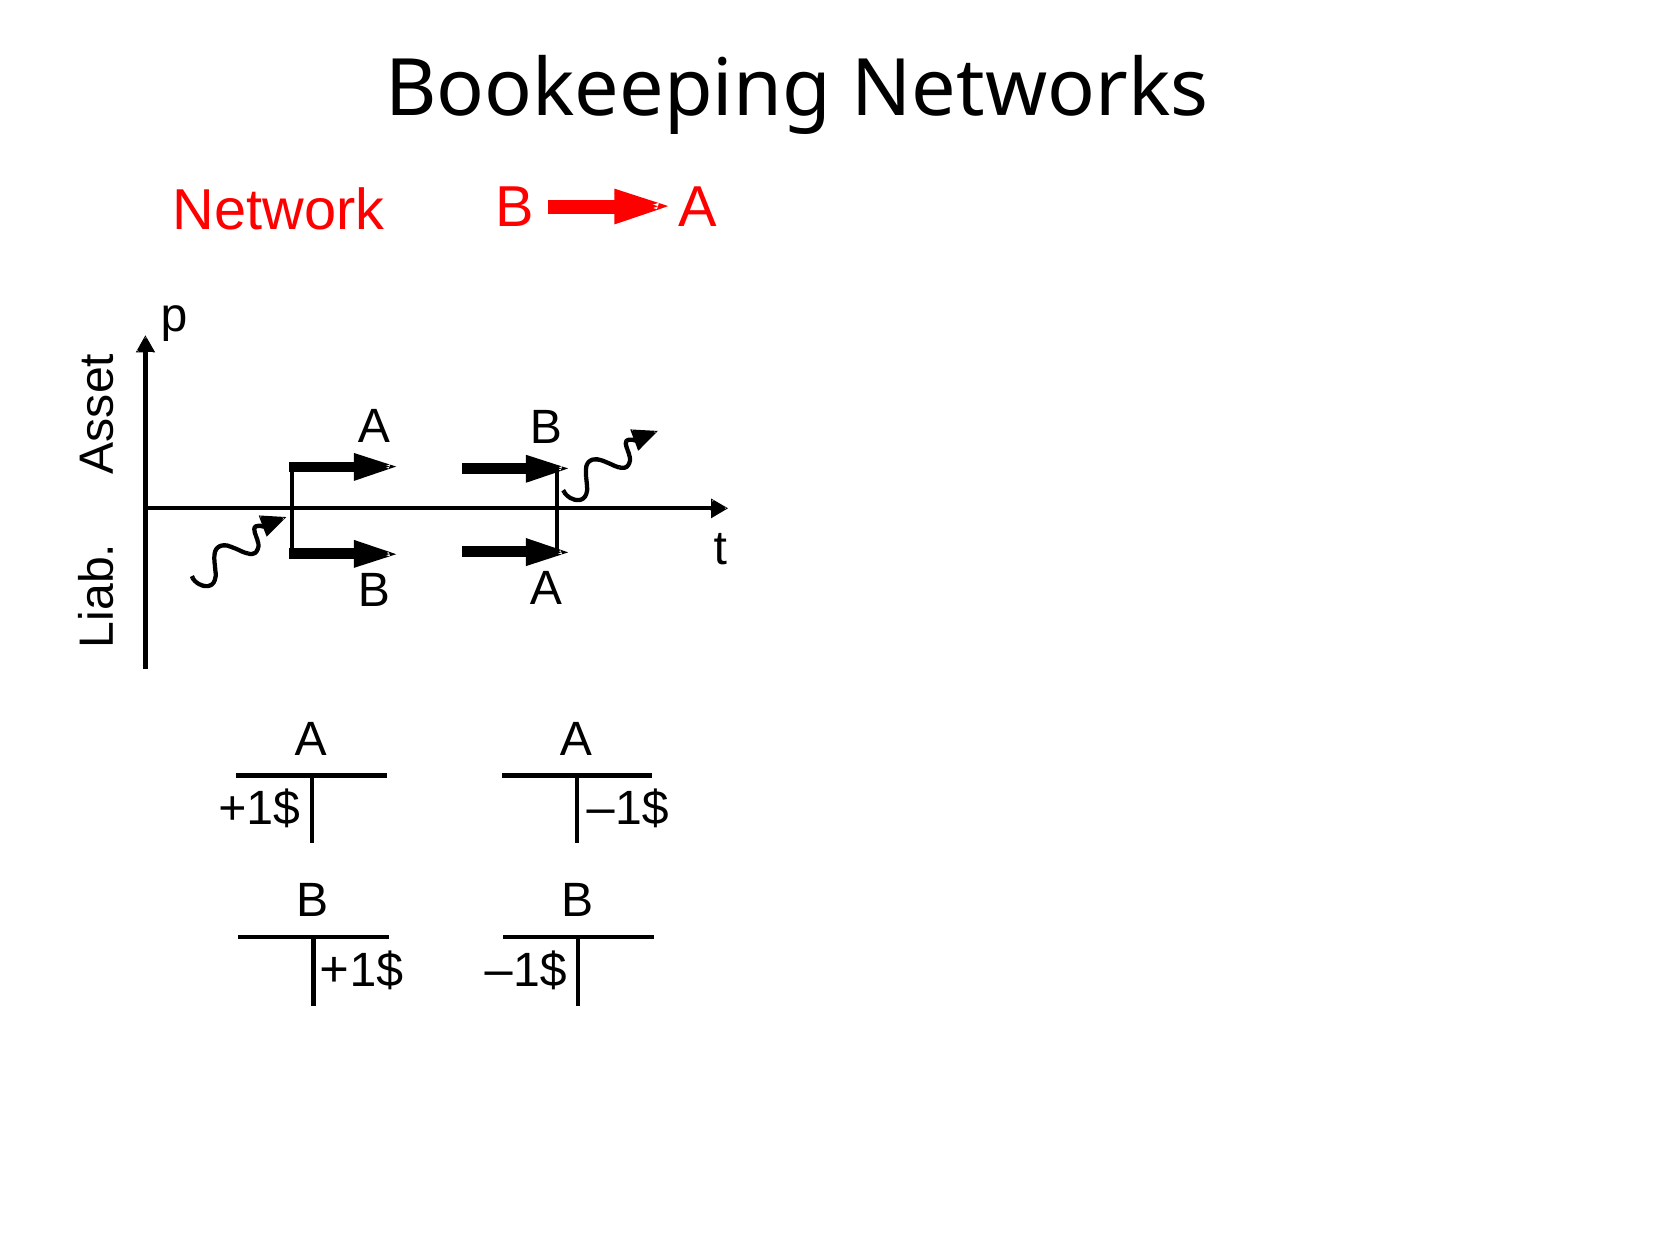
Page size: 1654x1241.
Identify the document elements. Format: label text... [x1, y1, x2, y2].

text_box B [529, 400, 580, 457]
text_box B [561, 872, 611, 929]
text_box t [713, 520, 764, 577]
text_box A [529, 560, 580, 617]
text_box Bookeeping Networks [385, 31, 1271, 128]
text_box [548, 188, 669, 225]
text_box [503, 935, 654, 1006]
text_box Liab. [69, 539, 125, 649]
text_box +1$ [218, 780, 303, 838]
text_box A [294, 711, 345, 768]
text_box 1$ [615, 780, 671, 838]
text_box 1$ [349, 942, 405, 999]
text_box [238, 935, 389, 1006]
text_box [189, 515, 287, 589]
text_box [502, 773, 652, 843]
text_box A [357, 398, 408, 455]
text_box Asset [69, 348, 125, 475]
text_box Network [172, 177, 391, 245]
text_box B [495, 173, 556, 242]
text_box – [586, 778, 639, 838]
text_box [135, 335, 728, 669]
text_box A [559, 711, 610, 768]
text_box p [160, 287, 211, 344]
text_box [561, 429, 658, 503]
text_box – [484, 940, 537, 1000]
text_box A [678, 173, 738, 242]
text_box B [295, 872, 346, 929]
text_box [236, 773, 387, 843]
text_box + [319, 940, 372, 1000]
text_box B [357, 562, 408, 619]
text_box 1$ [513, 942, 569, 999]
